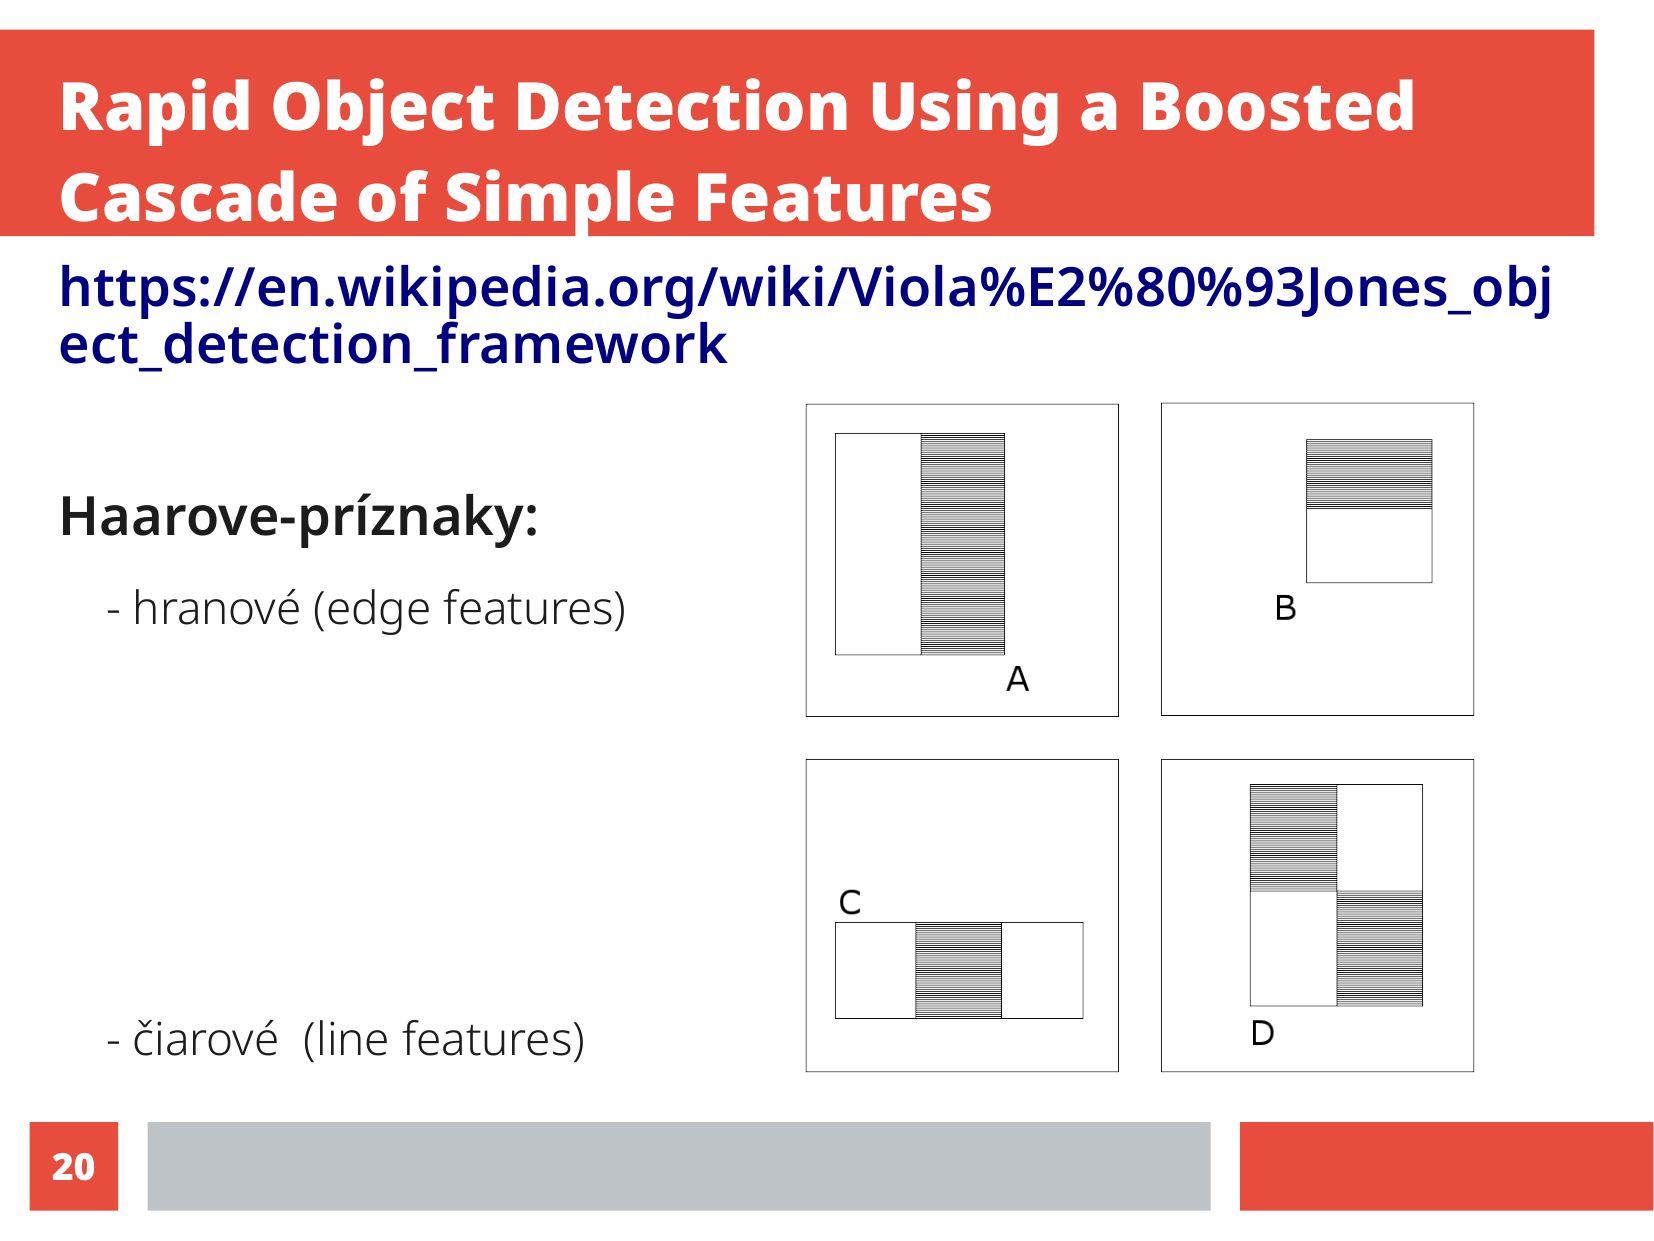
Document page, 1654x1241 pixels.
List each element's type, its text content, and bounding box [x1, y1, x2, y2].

picture [791, 389, 1489, 1087]
title Rapid Object Detection Using a Boosted Cascade of Simple Features [59, 59, 1595, 207]
list https://en.wikipedia.org/wiki/Viola%E2%80%93Jones_object_detection_framework Haarove-príznaky: - hranové (edge features) - čiarové (line features) [59, 248, 1565, 1016]
